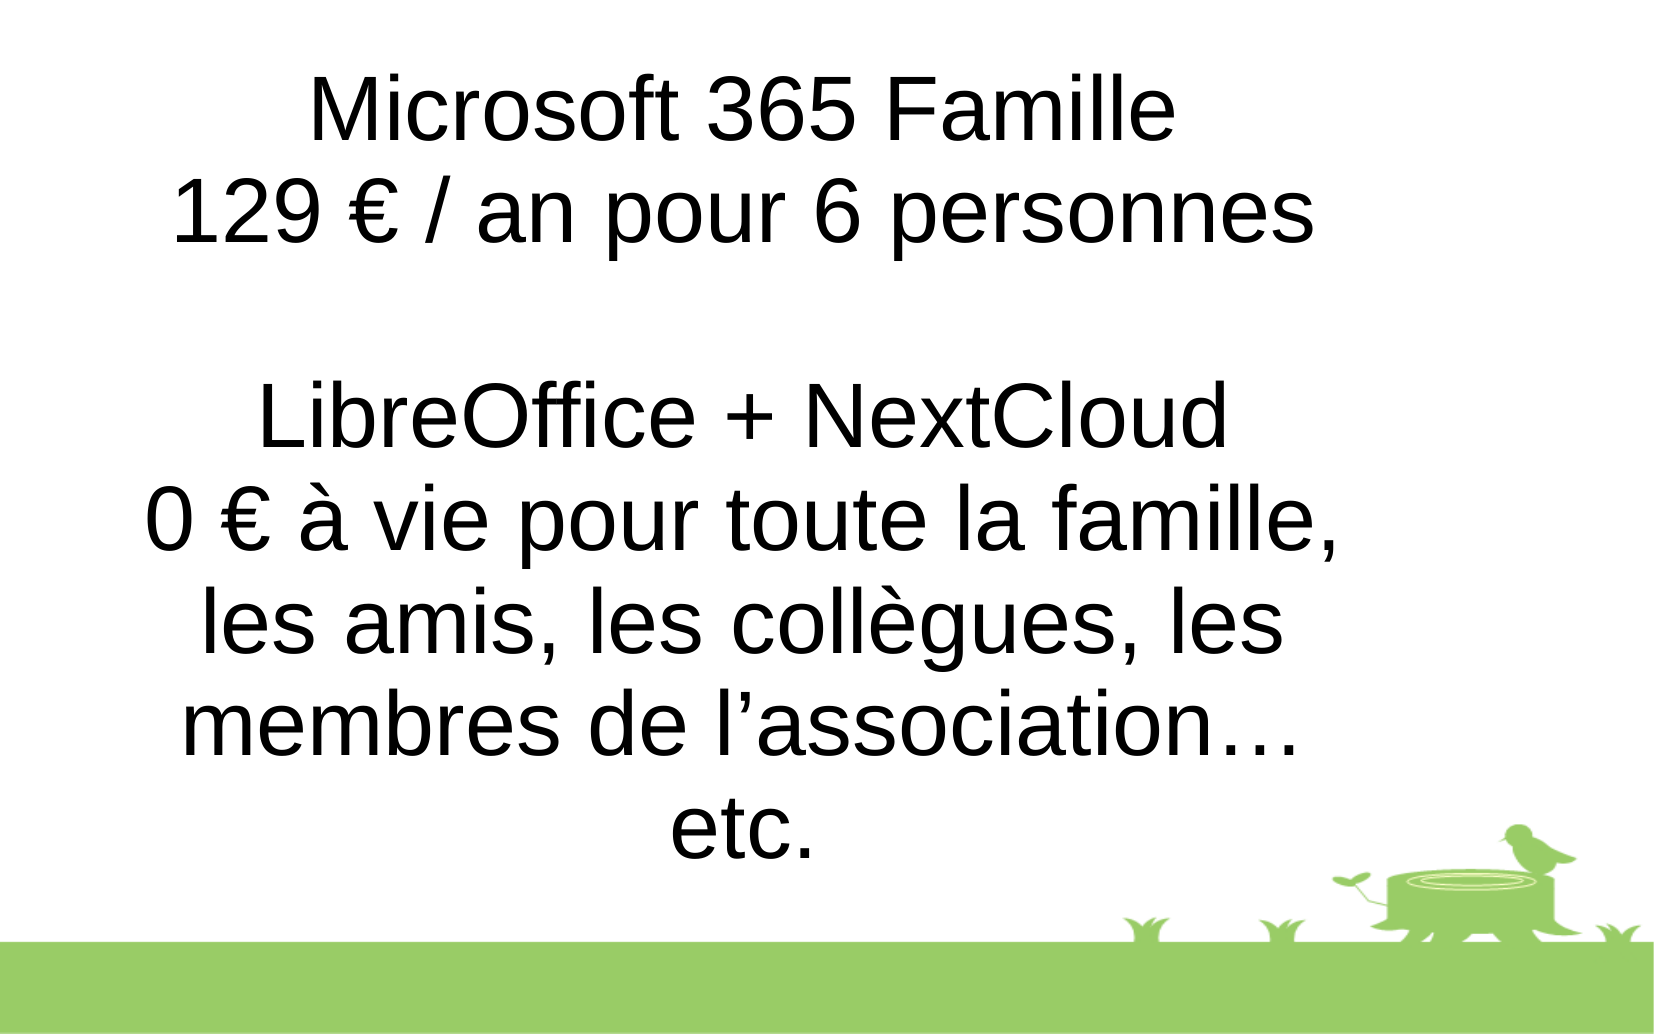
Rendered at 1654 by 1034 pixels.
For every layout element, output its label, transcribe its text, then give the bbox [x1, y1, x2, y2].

picture [0, 0, 1654, 1034]
text_box Microsoft 365 Famille 129 € / an pour 6 personnes LibreOffice + NextCloud 0 € à vie pour toute la famille, les amis, les collègues, les membres de l’association… etc. [106, 20, 1382, 915]
